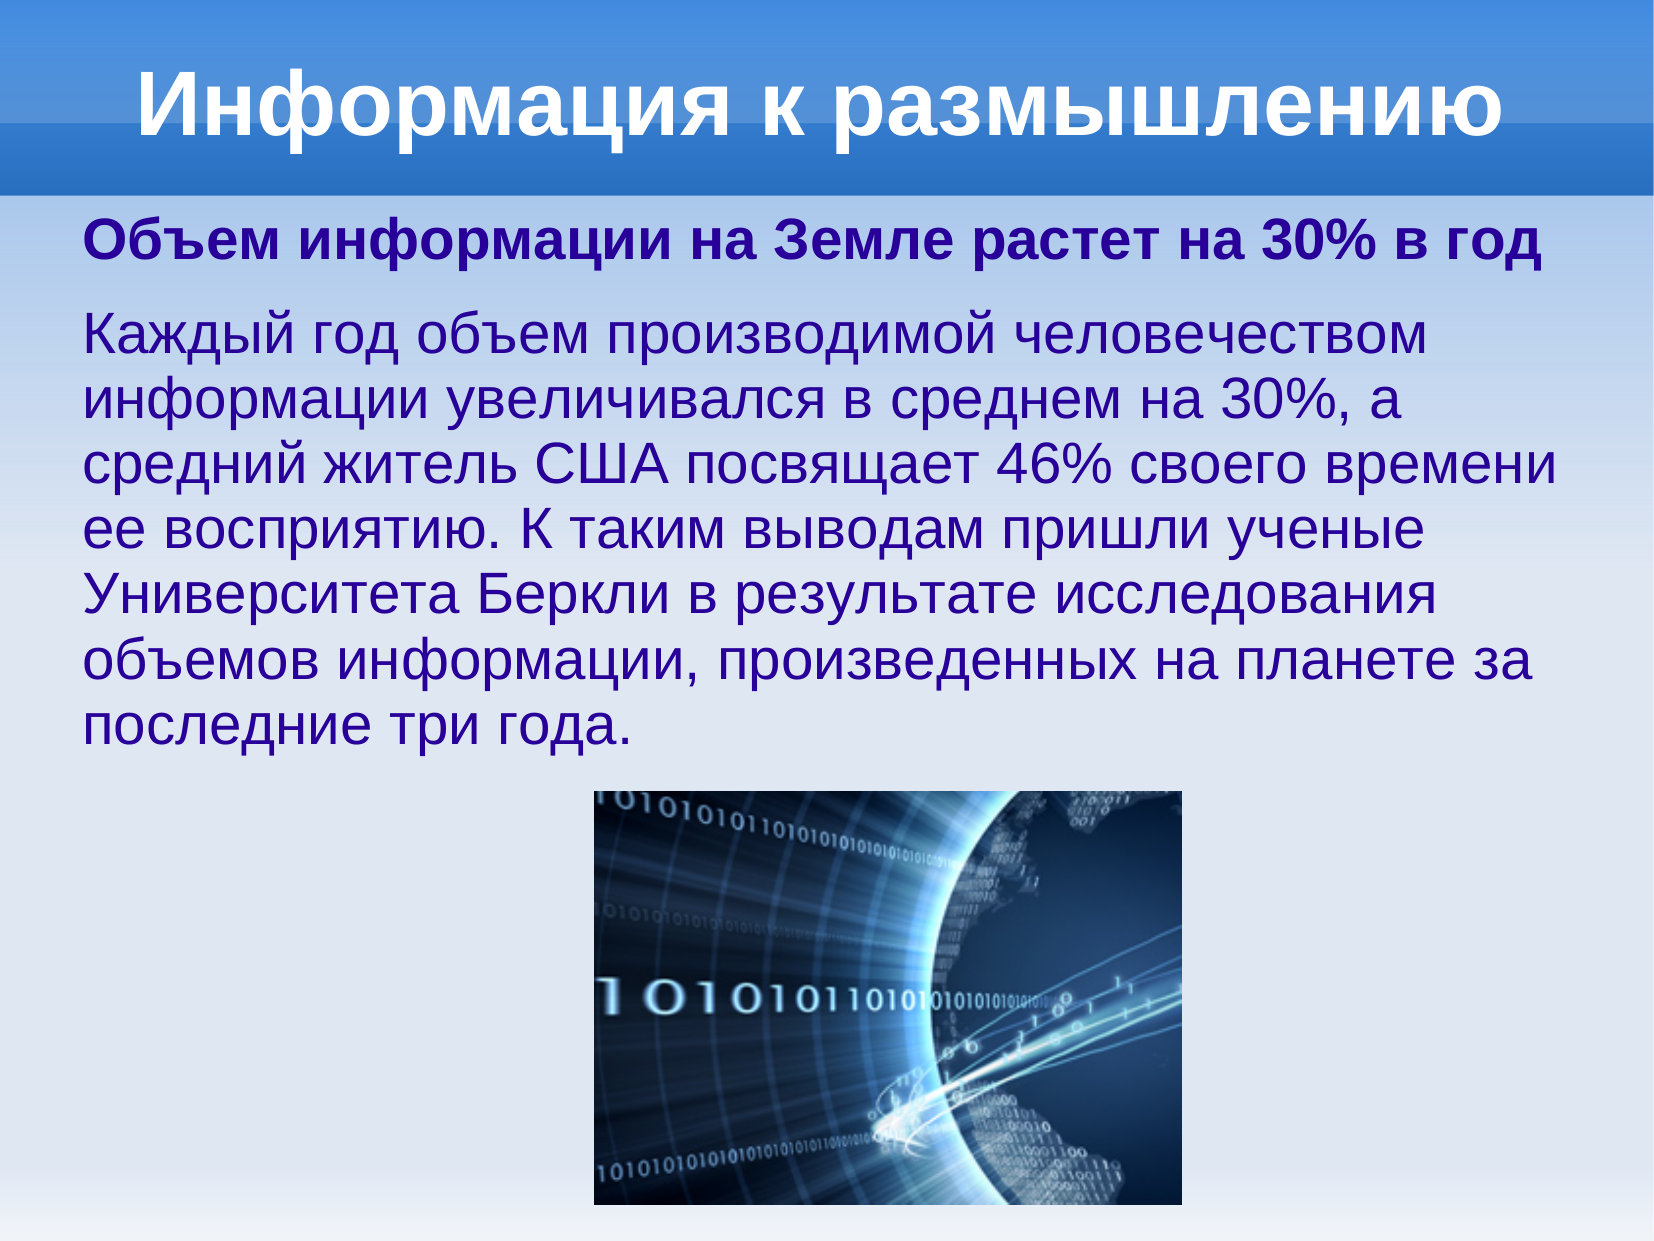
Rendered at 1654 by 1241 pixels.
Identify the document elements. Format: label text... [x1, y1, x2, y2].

list Объем информации на Земле растет на 30% в год Каждый год объем производимой человечеством информации увеличивался в среднем на 30%, а средний житель США посвящает 46% своего времени ее восприятию. К таким выводам пришли ученые Университета Беркли в результате исследования объемов информации, произведенных на планете за последние три года. [82, 206, 1595, 1099]
title Информация к размышлению [76, 7, 1565, 200]
picture [0, 0, 1654, 1241]
